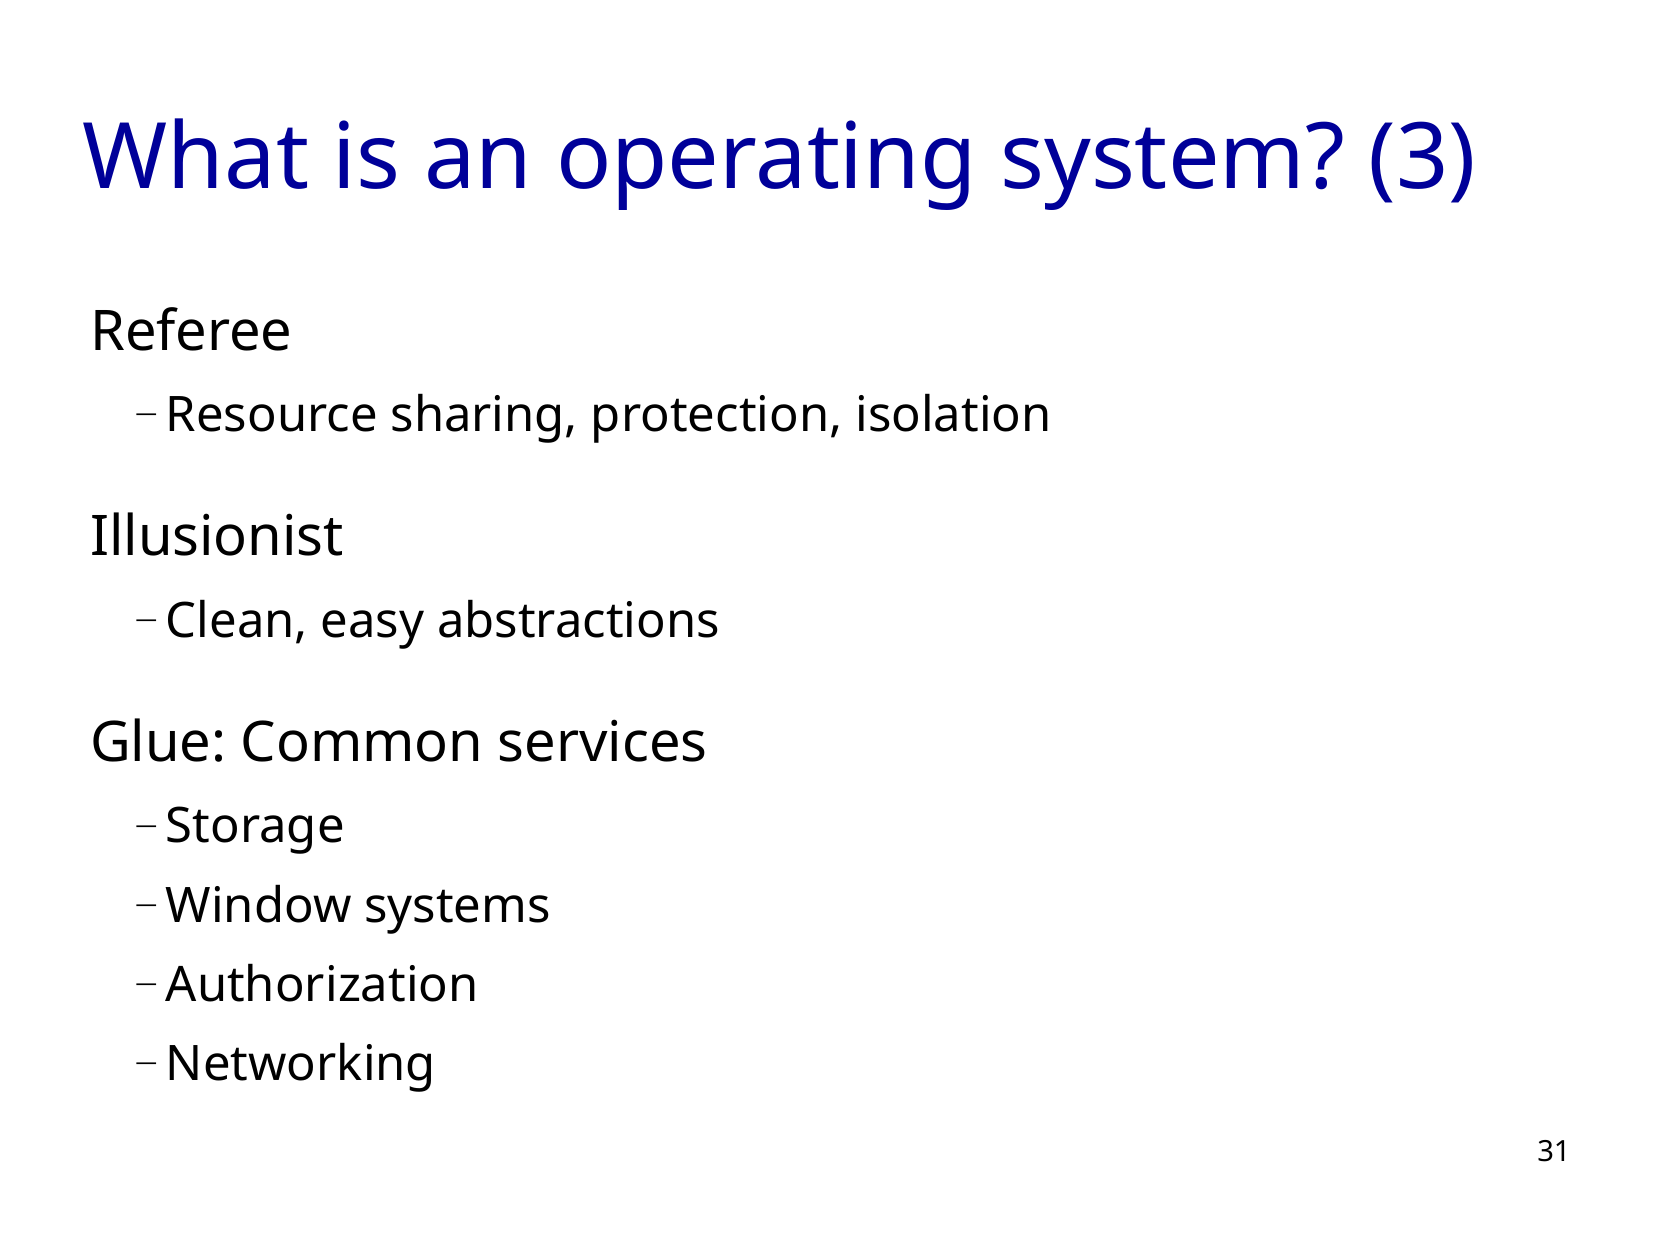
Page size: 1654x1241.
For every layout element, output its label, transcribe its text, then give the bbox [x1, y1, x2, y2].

list Referee Resource sharing, protection, isolation Illusionist Clean, easy abstractions Glue: Common services Storage Window systems Authorization Networking [60, 290, 1571, 1096]
title What is an operating system? (3) [82, 49, 1571, 257]
